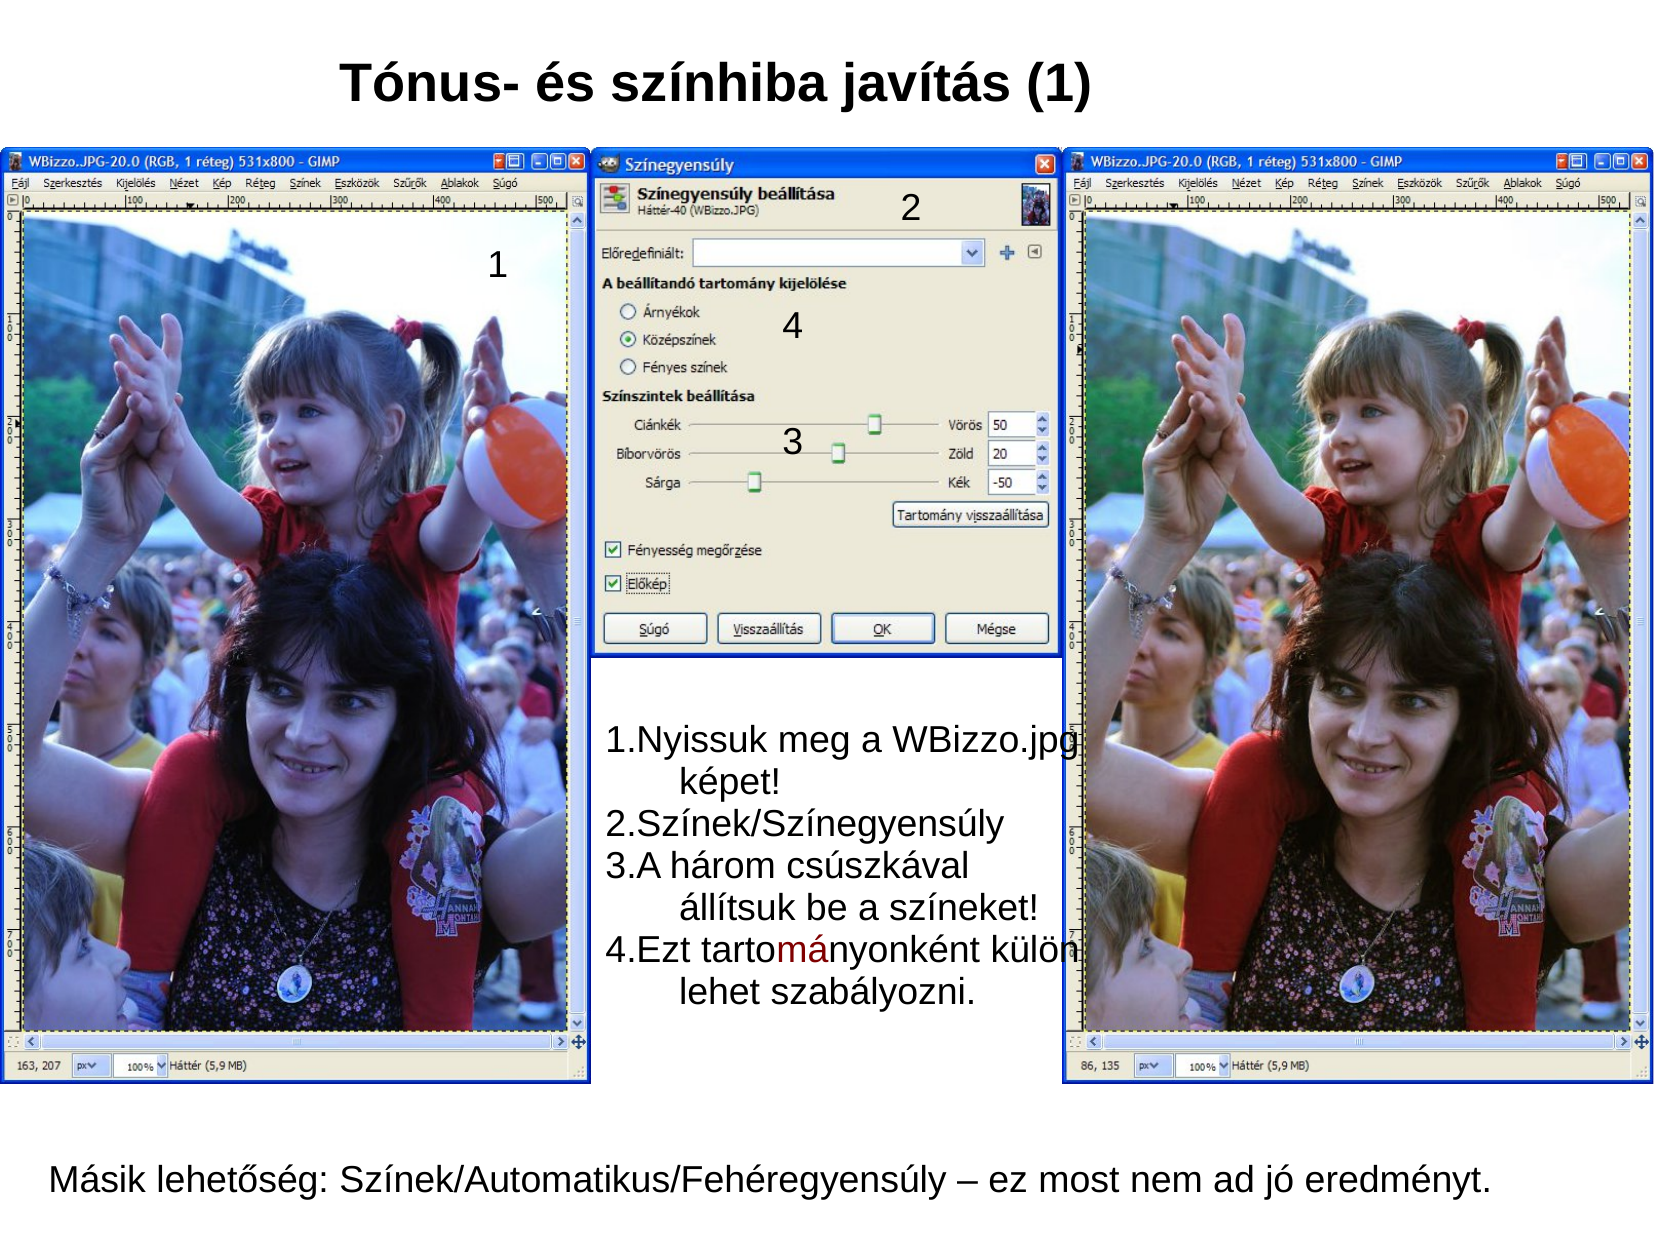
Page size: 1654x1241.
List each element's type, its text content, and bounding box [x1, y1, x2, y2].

text_box 1 [472, 236, 523, 294]
text_box 3 [767, 413, 819, 471]
text_box 4 [767, 297, 819, 355]
text_box Tónus- és színhiba javítás (1) [324, 45, 1109, 123]
text_box 2 [885, 179, 937, 237]
picture [0, 147, 1654, 1084]
text_box Nyissuk meg a WBizzo.jpg képet! Színek/Színegyensúly A három csúszkával állítsuk be a színeket! Ezt tartományonként külön lehet szabályozni. [590, 710, 1095, 1021]
text_box Másik lehetőség: Színek/Automatikus/Fehéregyensúly – ez most nem ad jó eredményt. [33, 1151, 1506, 1209]
